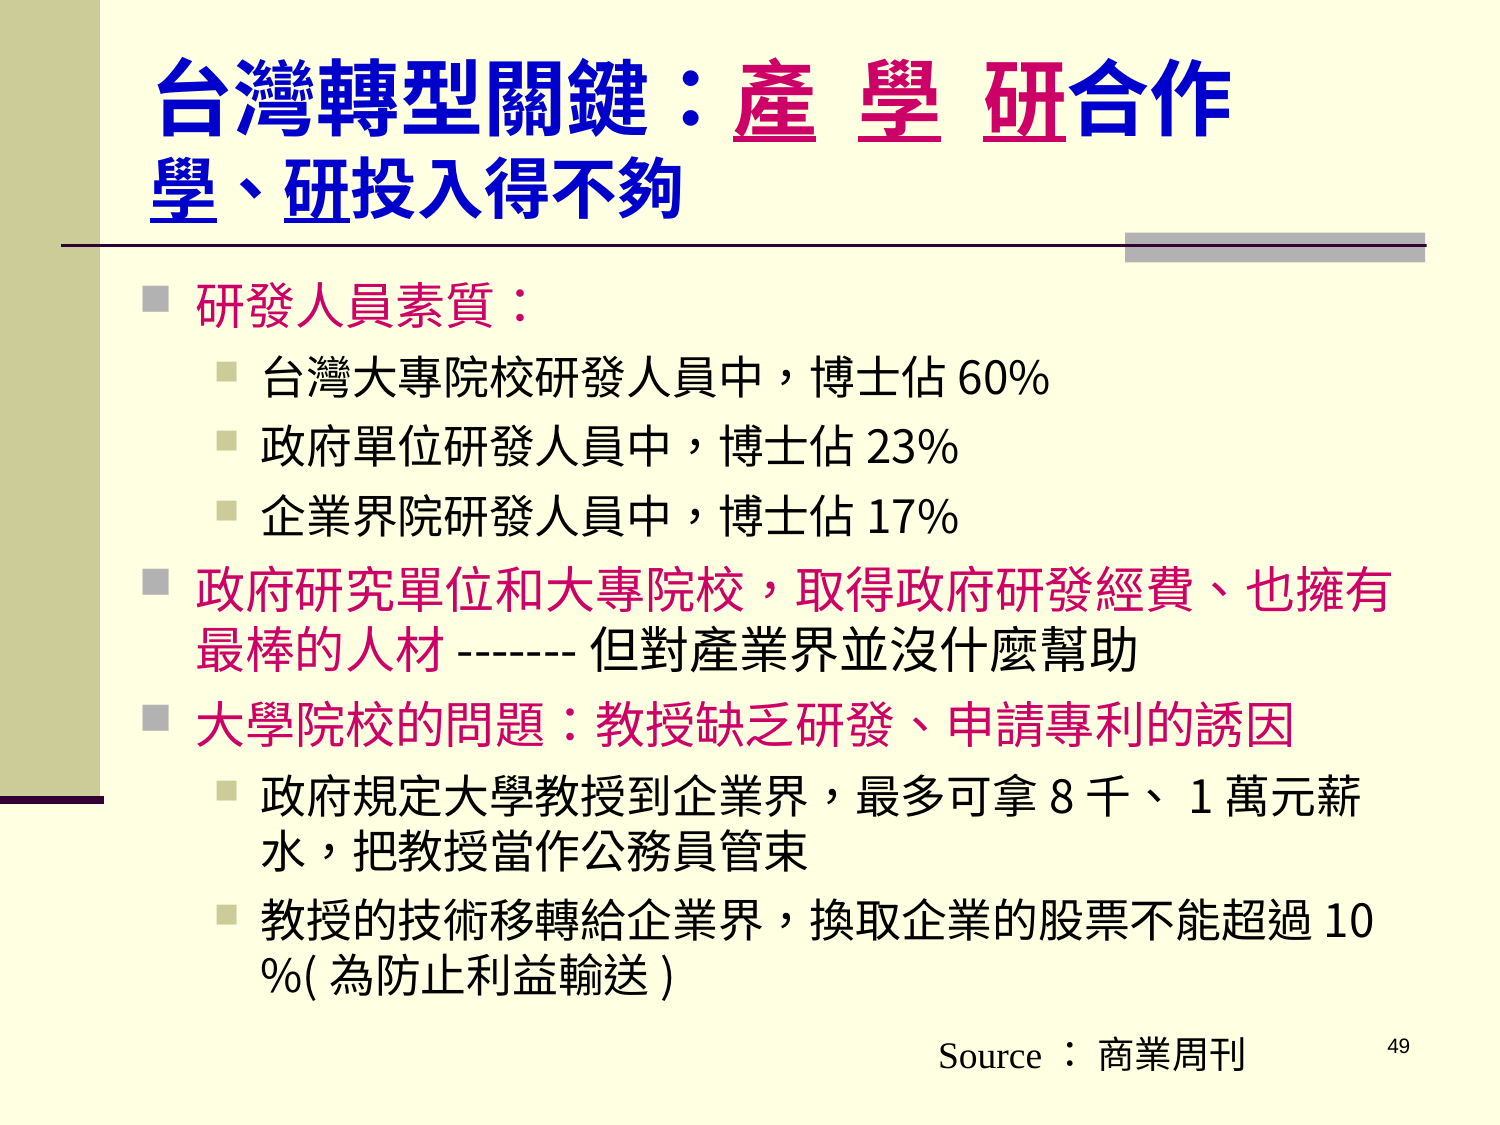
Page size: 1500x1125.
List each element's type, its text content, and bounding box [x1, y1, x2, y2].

list 研發人員素質： 台灣大專院校研發人員中，博士佔60% 政府單位研發人員中，博士佔23% 企業界院研發人員中，博士佔17% 政府研究單位和大專院校，取得政府研發經費、也擁有最棒的人材-------但對產業界並沒什麼幫助 大學院校的問題：教授缺乏研發、申請專利的誘因 政府規定大學教授到企業界，最多可拿8千、1萬元薪水，把教授當作公務員管束 教授的技術移轉給企業界，換取企業的股票不能超過10%(為防止利益輸送) [123, 267, 1412, 1081]
title 台灣轉型關鍵：產 學 研合作 學、研投入得不夠 [135, 42, 1282, 231]
text_box Source： 商業周刊 [923, 1023, 1263, 1084]
